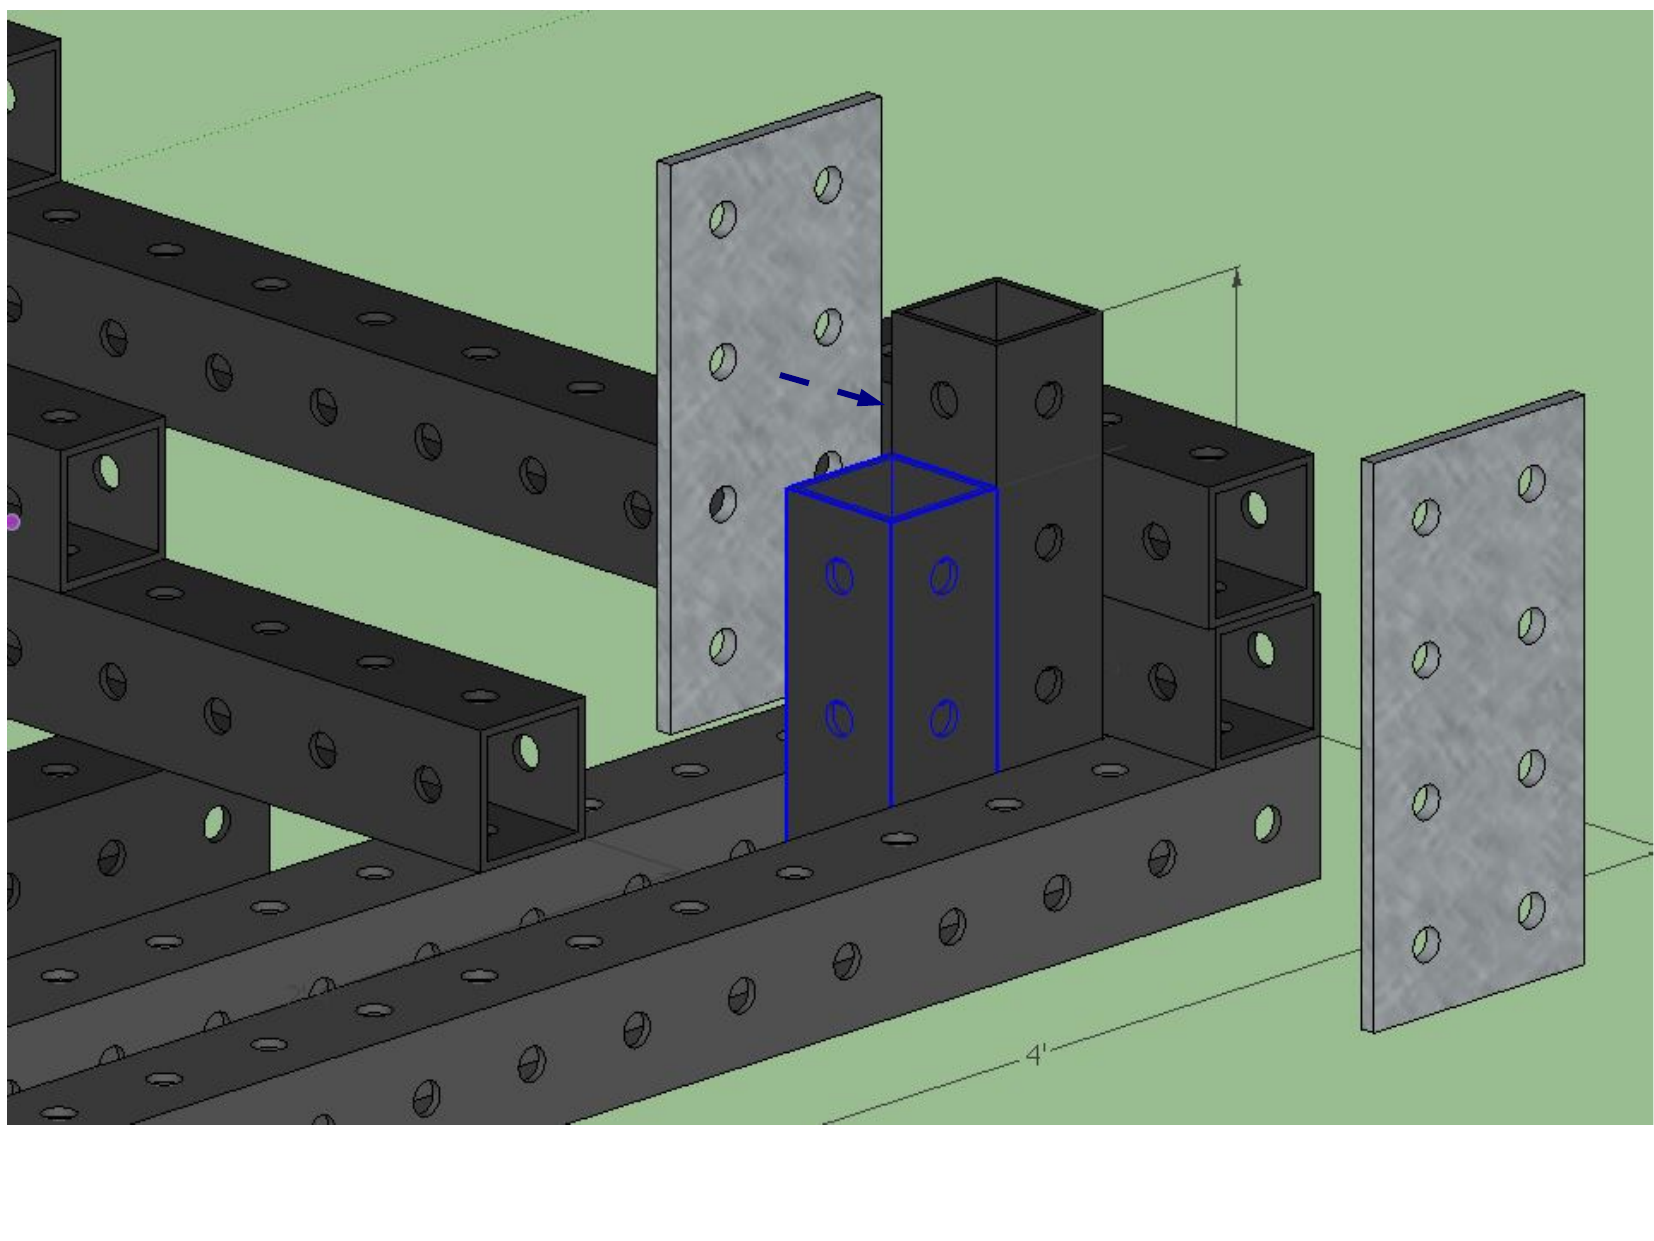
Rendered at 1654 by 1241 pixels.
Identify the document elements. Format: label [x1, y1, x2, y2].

picture [7, 10, 1654, 1126]
